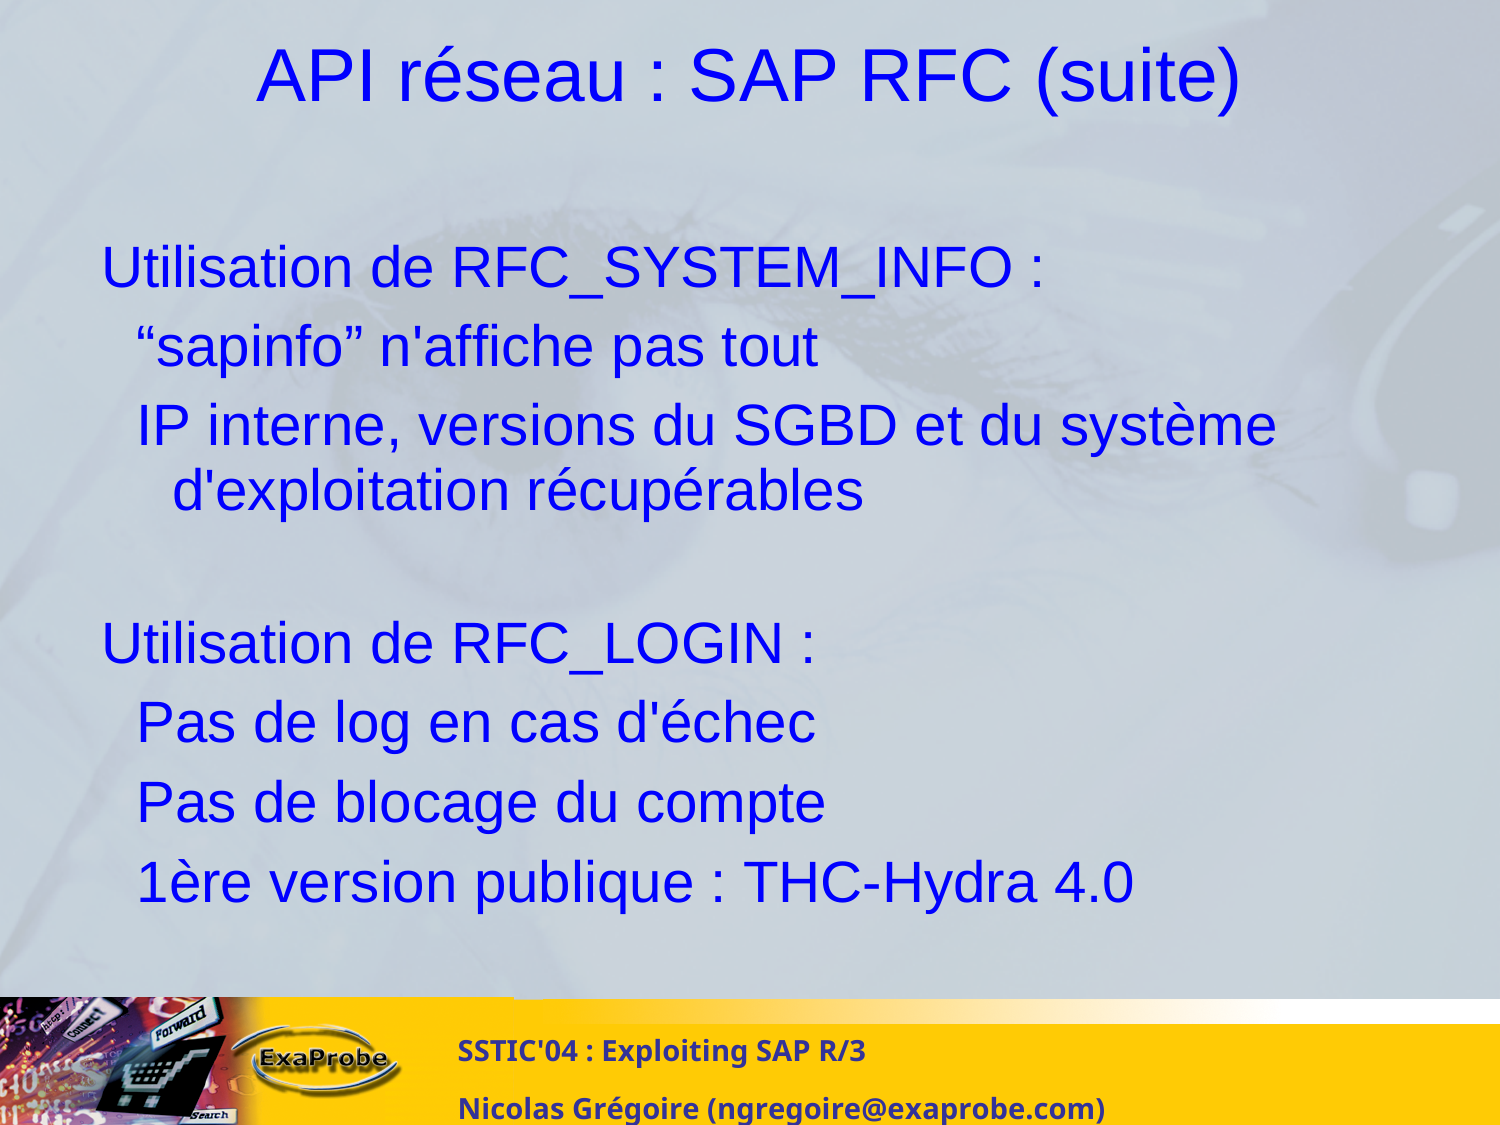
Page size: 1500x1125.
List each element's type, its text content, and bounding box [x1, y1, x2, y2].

title API réseau : SAP RFC (suite) [0, 0, 1500, 152]
list Utilisation de RFC_SYSTEM_INFO : “sapinfo” n'affiche pas tout IP interne, versions du SGBD et du système d'exploitation récupérables Utilisation de RFC_LOGIN : Pas de log en cas d'échec Pas de blocage du compte 1ère version publique : THC-Hydra 4.0 [86, 232, 1437, 976]
